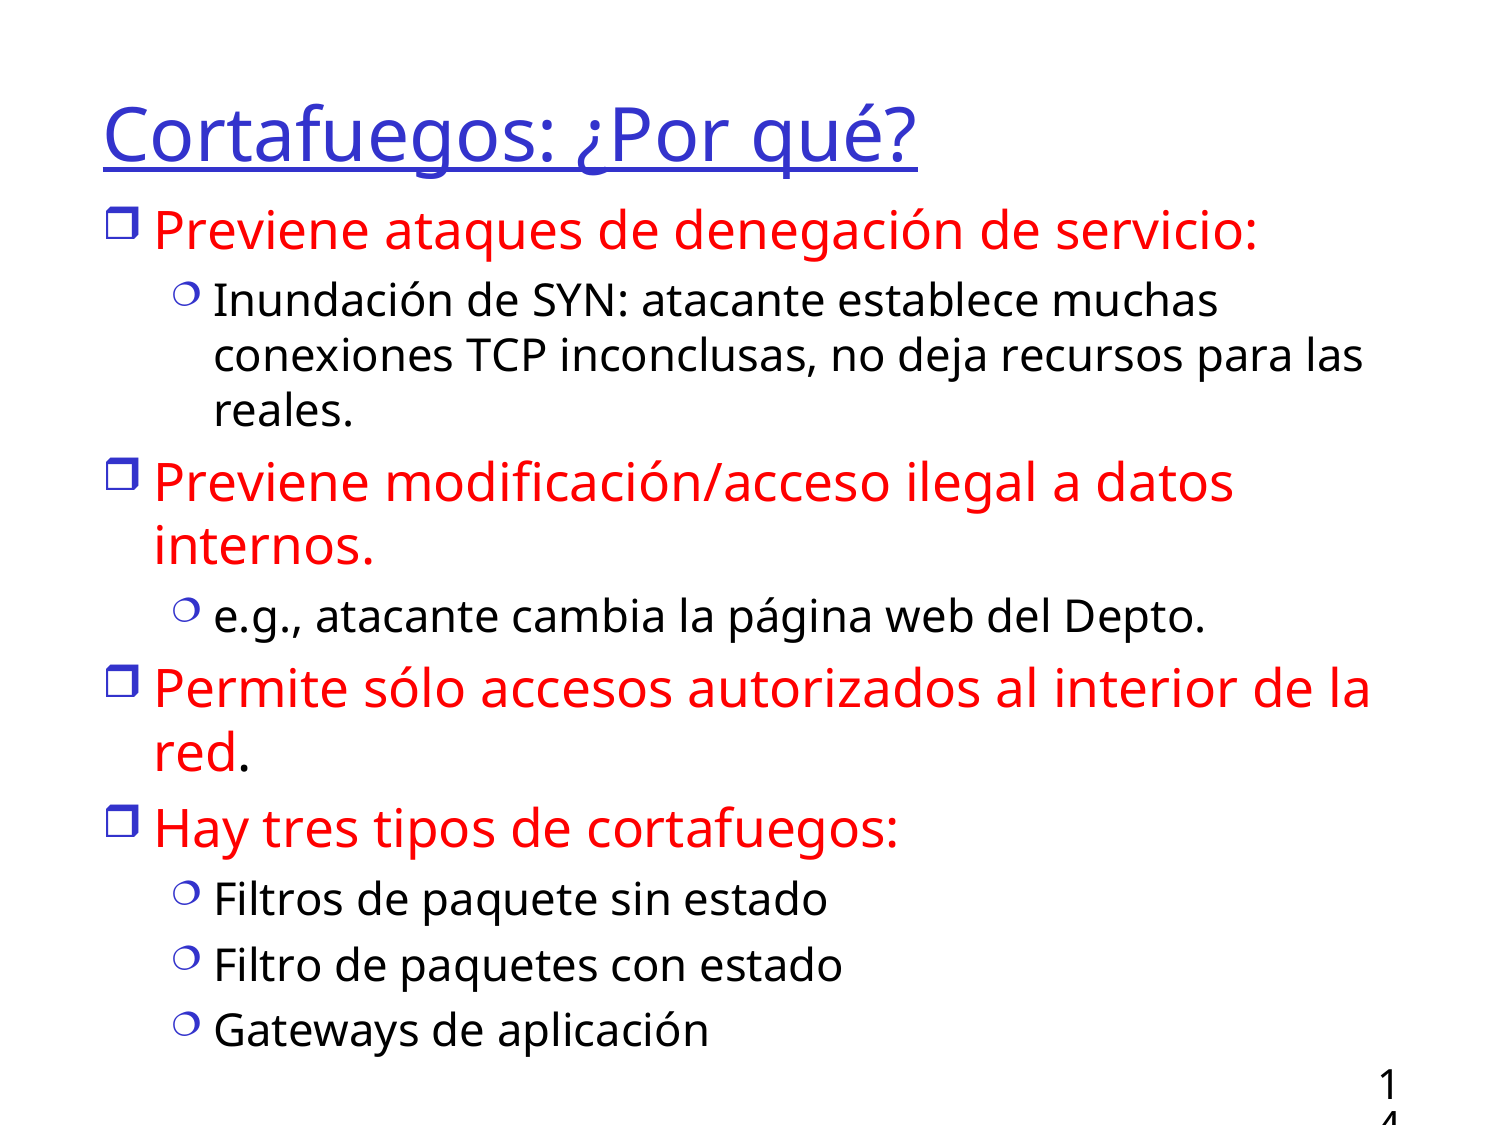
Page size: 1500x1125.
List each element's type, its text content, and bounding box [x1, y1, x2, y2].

list Previene ataques de denegación de servicio: Inundación de SYN: atacante establece muchas conexiones TCP inconclusas, no deja recursos para las reales. Previene modificación/acceso ilegal a datos internos. e.g., atacante cambia la página web del Depto. Permite sólo accesos autorizados al interior de la red. Hay tres tipos de cortafuegos: Filtros de paquete sin estado Filtro de paquetes con estado Gateways de aplicación [87, 188, 1407, 1069]
title Cortafuegos: ¿Por qué? [87, 16, 1363, 188]
